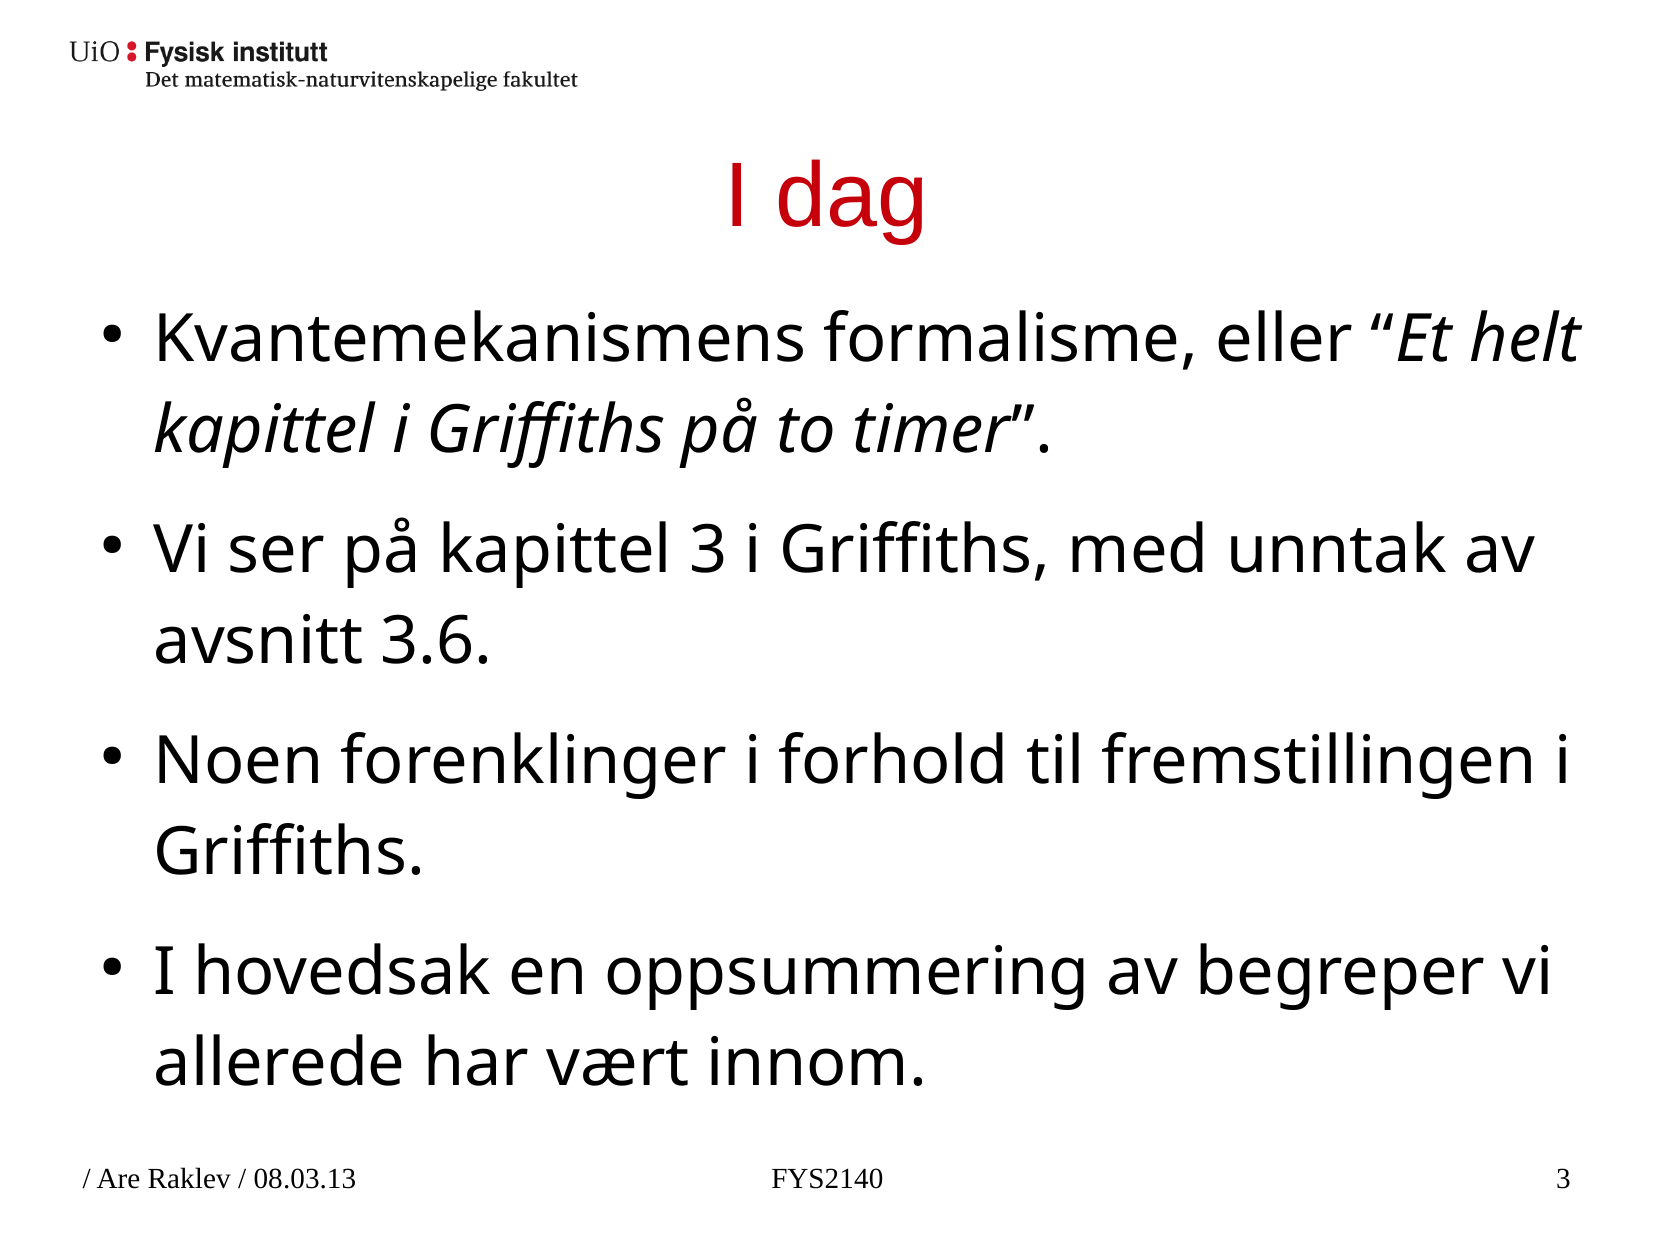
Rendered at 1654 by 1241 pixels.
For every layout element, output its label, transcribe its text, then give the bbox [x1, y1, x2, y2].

list Kvantemekanismens formalisme, eller “Et helt kapittel i Griffiths på to timer”. Vi ser på kapittel 3 i Griffiths, med unntak av avsnitt 3.6. Noen forenklinger i forhold til fremstillingen i Griffiths. I hovedsak en oppsummering av begreper vi allerede har vært innom. [82, 290, 1613, 1094]
picture [68, 37, 581, 93]
title I dag [82, 90, 1571, 290]
